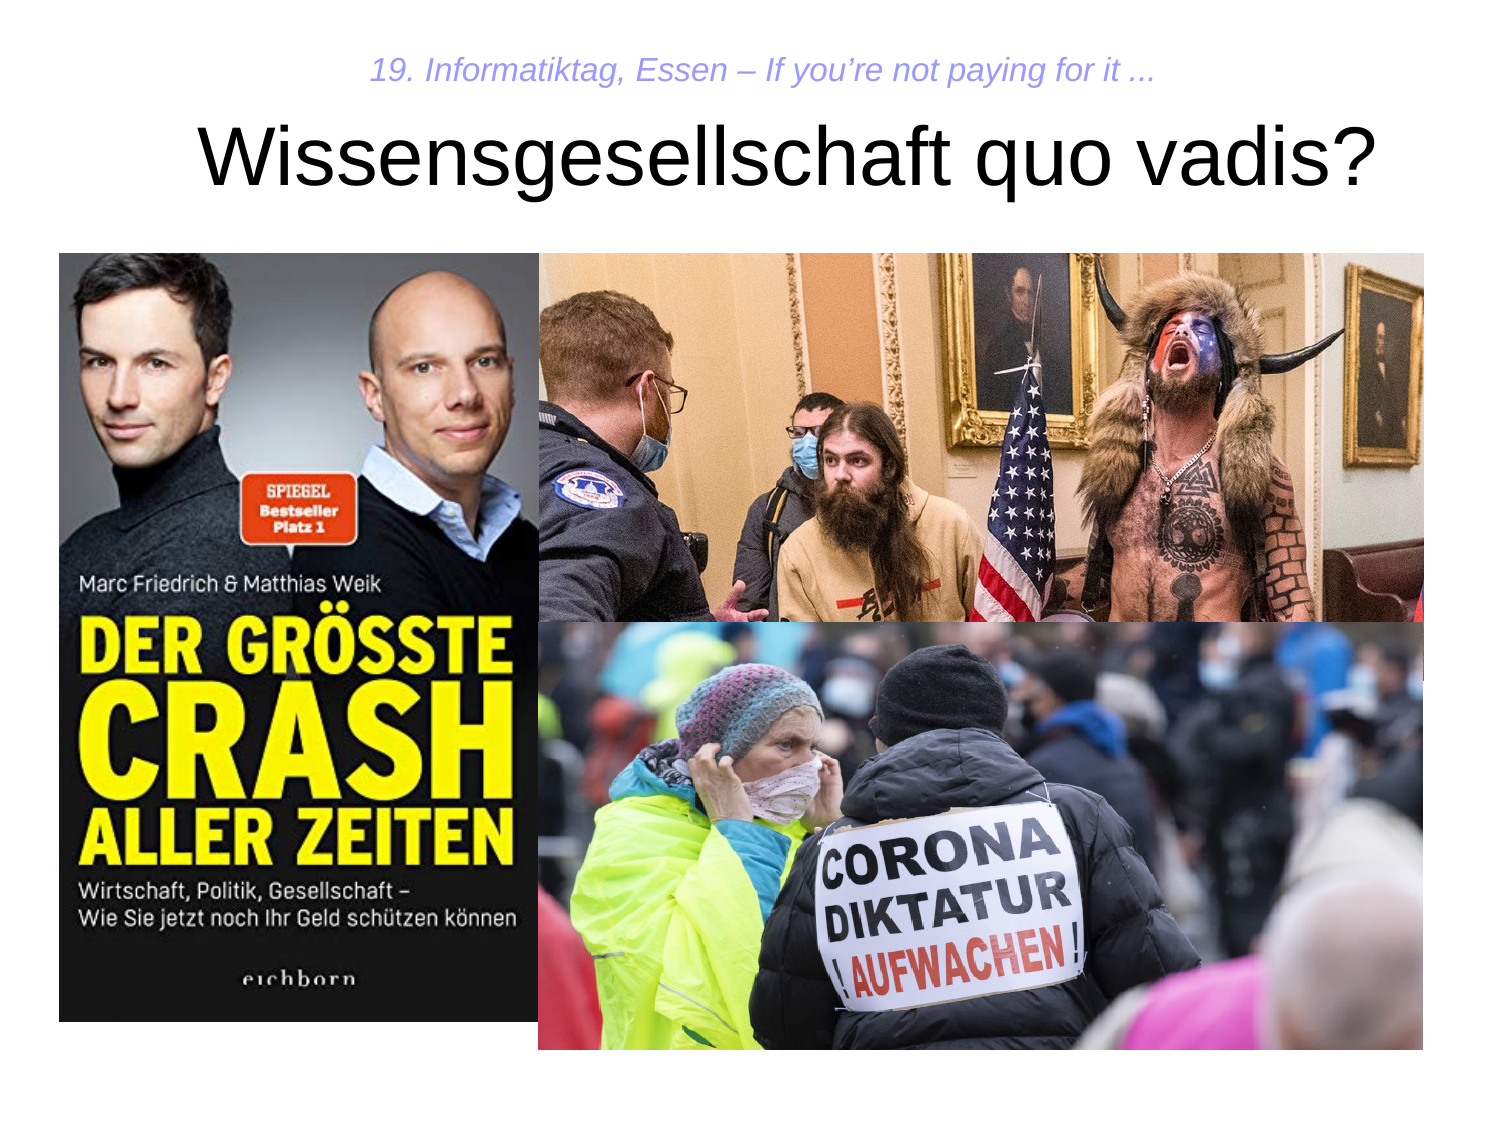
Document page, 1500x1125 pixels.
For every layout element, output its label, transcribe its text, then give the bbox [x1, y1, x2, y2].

title Wissensgesellschaft quo vadis? [113, 66, 1463, 254]
picture [59, 253, 1424, 1050]
